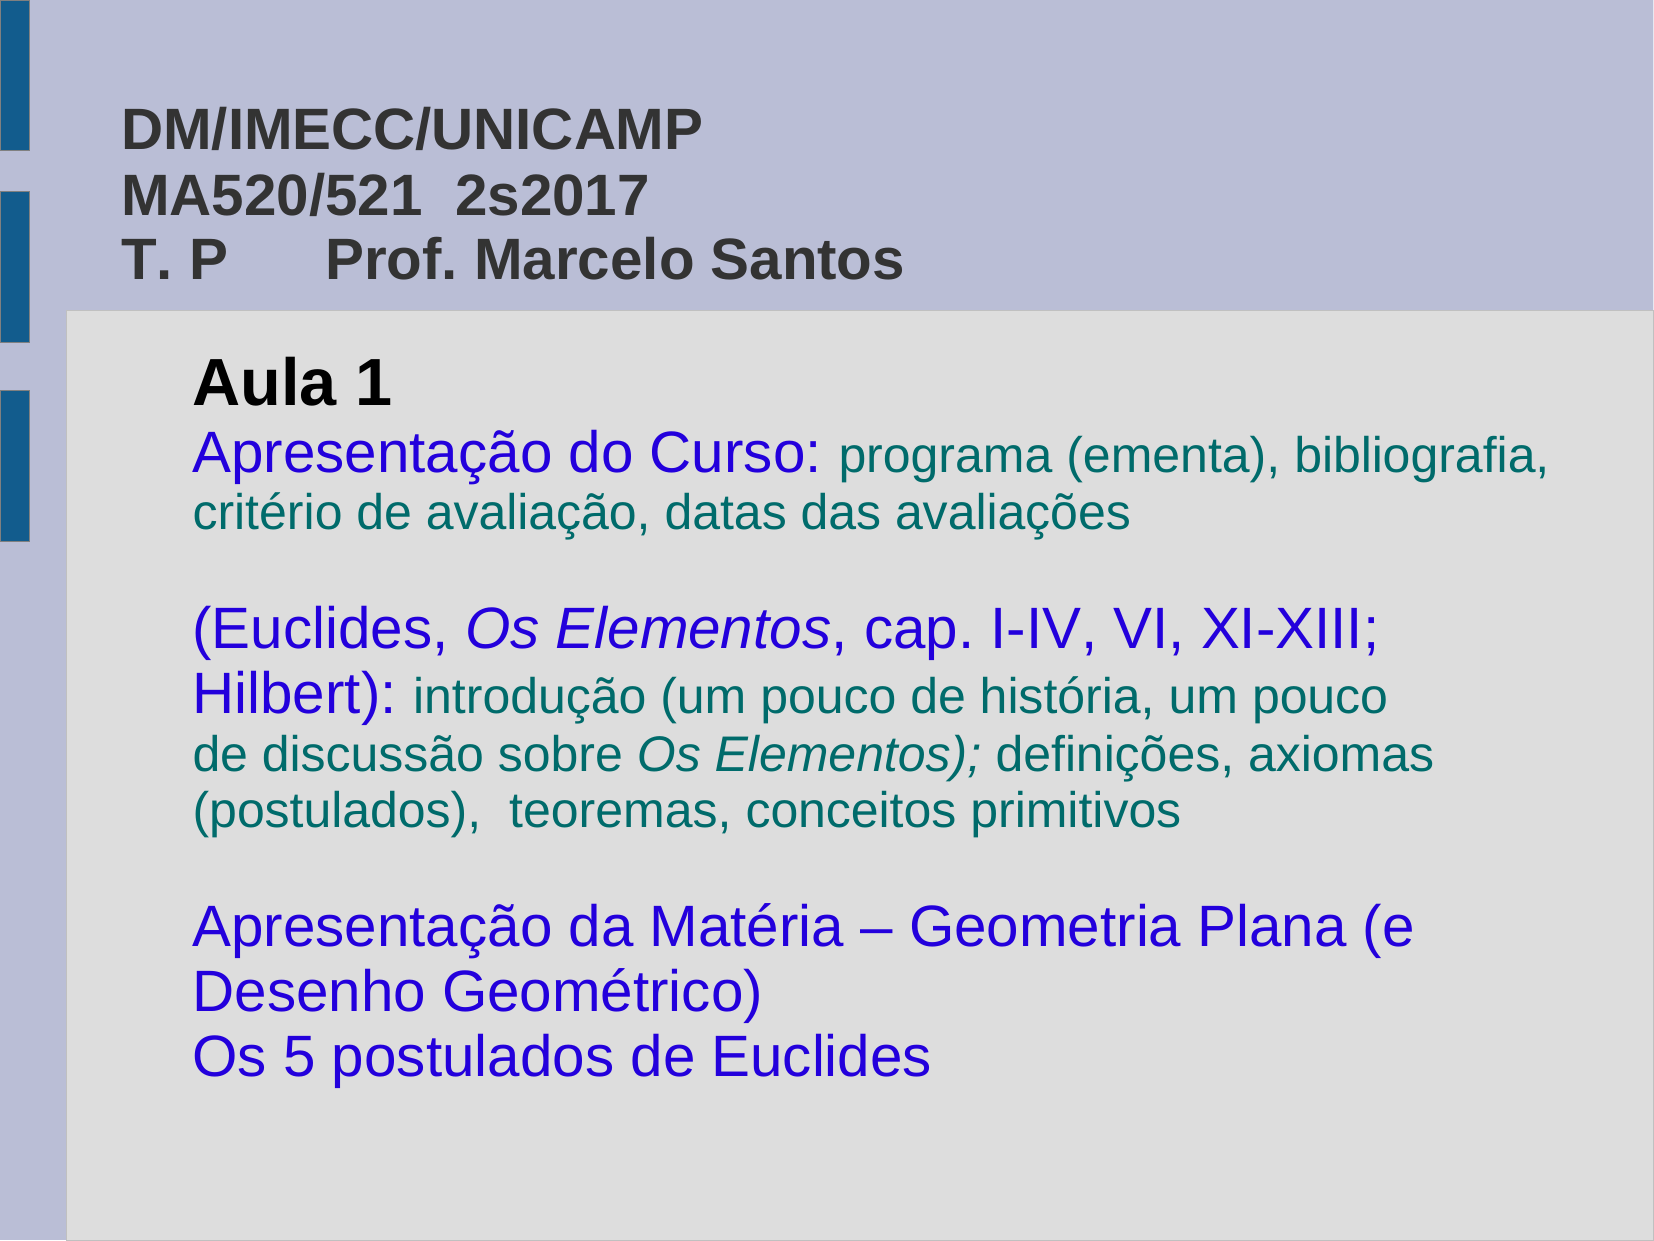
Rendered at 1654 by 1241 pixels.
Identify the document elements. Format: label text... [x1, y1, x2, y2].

list Aula 1 Apresentação do Curso: programa (ementa), bibliografia, critério de avaliação, datas das avaliações (Euclides, Os Elementos, cap. I-IV, VI, XI-XIII; Hilbert): introdução (um pouco de história, um pouco de discussão sobre Os Elementos); definições, axiomas (postulados), teoremas, conceitos primitivos Apresentação da Matéria – Geometria Plana (e Desenho Geométrico) Os 5 postulados de Euclides [121, 344, 1561, 1241]
title DM/IMECC/UNICAMP MA520/521 2s2017 T. P Prof. Marcelo Santos [121, 68, 1534, 321]
